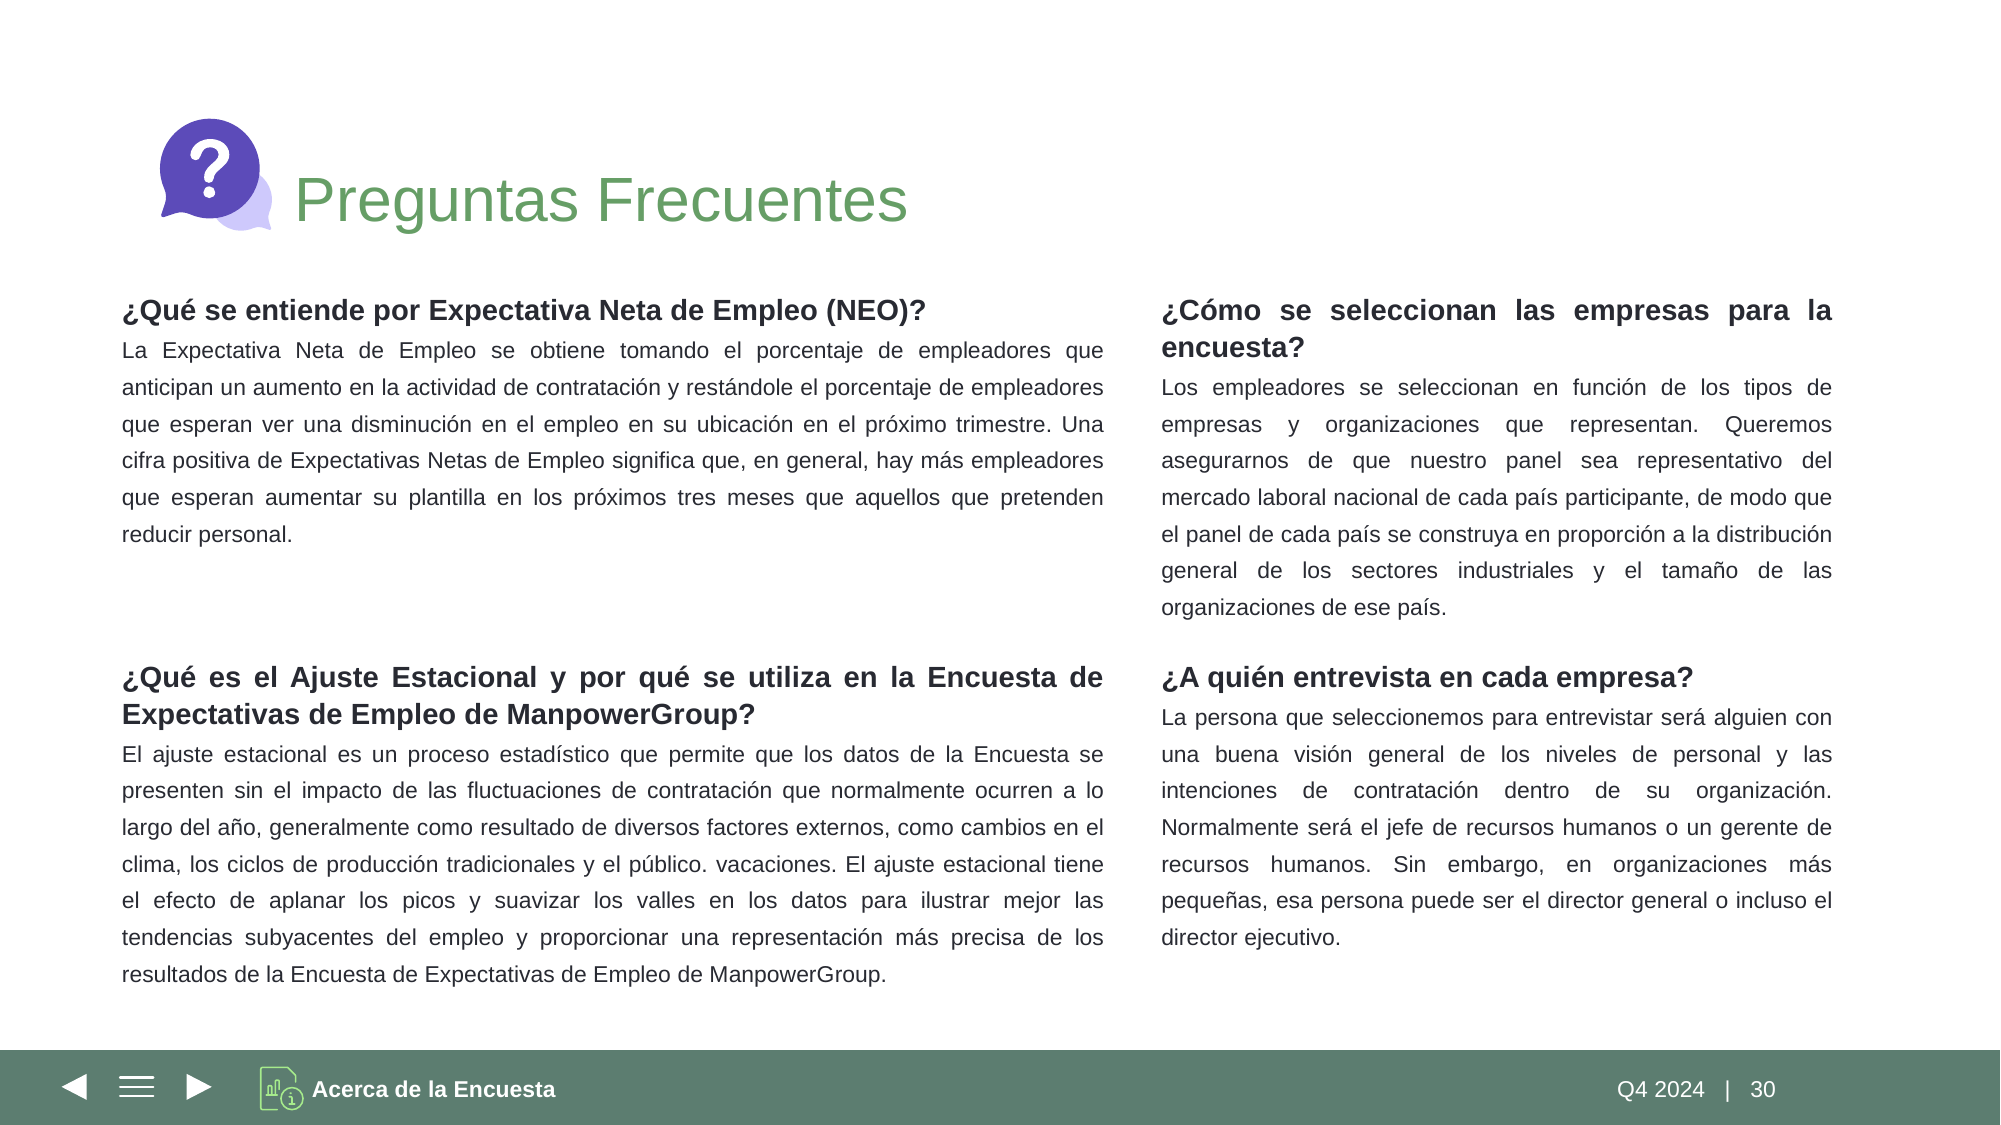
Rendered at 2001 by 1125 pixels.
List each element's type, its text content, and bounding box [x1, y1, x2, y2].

picture [159, 118, 272, 231]
text_box [61, 1073, 87, 1100]
picture [117, 1075, 156, 1099]
title Preguntas Frecuentes [295, 154, 1833, 230]
text_box [186, 1073, 212, 1100]
text_box ¿Qué se entiende por Expectativa Neta de Empleo (NEO)? La Expectativa Neta de Empleo se obtiene tomando el porcentaje de empleadores que anticipan un aumento en la actividad de contratación y restándole el porcentaje de empleadores que esperan ver una disminución en el empleo en su ubicación en el próximo trimestre. Una cifra positiva de Expectativas Netas de Empleo significa que, en general, hay más empleadores que esperan aumentar su plantilla en los próximos tres meses que aquellos que pretenden reducir personal. ¿Qué es el Ajuste Estacional y por qué se utiliza en la Encuesta de Expectativas de Empleo de ManpowerGroup? El ajuste estacional es un proceso estadístico que permite que los datos de la Encuesta se presenten sin el impacto de las fluctuaciones de contratación que normalmente ocurren a lo largo del año, generalmente como resultado de diversos factores externos, como cambios en el clima, los ciclos de producción tradicionales y el público. vacaciones. El ajuste estacional tiene el efecto de aplanar los picos y suavizar los valles en los datos para ilustrar mejor las tendencias subyacentes del empleo y proporcionar una representación más precisa de los resultados de la Encuesta de Expectativas de Empleo de ManpowerGroup. [121, 289, 1105, 1006]
text_box ¿Cómo se seleccionan las empresas para la encuesta? Los empleadores se seleccionan en función de los tipos de empresas y organizaciones que representan. Queremos asegurarnos de que nuestro panel sea representativo del mercado laboral nacional de cada país participante, de modo que el panel de cada país se construya en proporción a la distribución general de los sectores industriales y el tamaño de las organizaciones de ese país. ¿A quién entrevista en cada empresa? La persona que seleccionemos para entrevistar será alguien con una buena visión general de los niveles de personal y las intenciones de contratación dentro de su organización. Normalmente será el jefe de recursos humanos o un gerente de recursos humanos. Sin embargo, en organizaciones más pequeñas, esa persona puede ser el director general o incluso el director ejecutivo. [1161, 289, 1833, 968]
